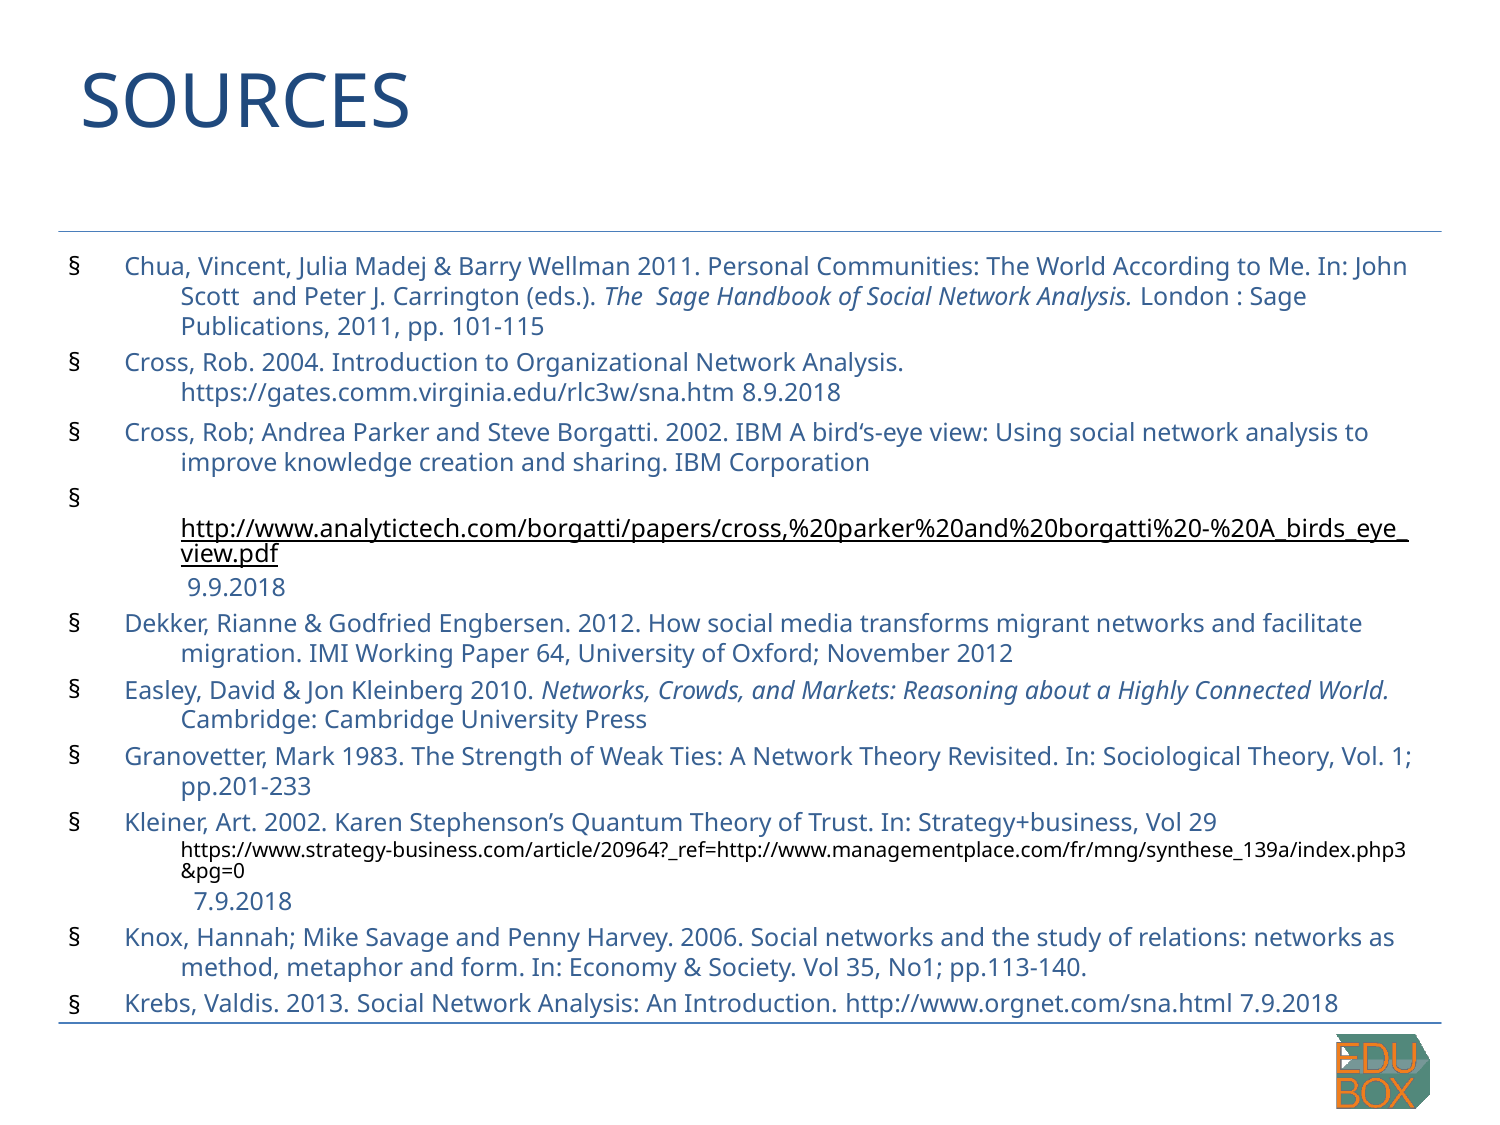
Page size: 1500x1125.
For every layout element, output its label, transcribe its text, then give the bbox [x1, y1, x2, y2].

list Chua, Vincent, Julia Madej & Barry Wellman 2011. Personal Communities: The World According to Me. In: John Scott and Peter J. Carrington (eds.). The Sage Handbook of Social Network Analysis. London : Sage Publications, 2011, pp. 101-115 Cross, Rob. 2004. Introduction to Organizational Network Analysis. https://gates.comm.virginia.edu/rlc3w/sna.htm 8.9.2018 Cross, Rob; Andrea Parker and Steve Borgatti. 2002. IBM A bird‘s-eye view: Using social network analysis to improve knowledge creation and sharing. IBM Corporation http://www.analytictech.com/borgatti/papers/cross,%20parker%20and%20borgatti%20-%20A_birds_eye_view.pdf 9.9.2018 Dekker, Rianne & Godfried Engbersen. 2012. How social media transforms migrant networks and facilitate migration. IMI Working Paper 64, University of Oxford; November 2012 Easley, David & Jon Kleinberg 2010. Networks, Crowds, and Markets: Reasoning about a Highly Connected World. Cambridge: Cambridge University Press Granovetter, Mark 1983. The Strength of Weak Ties: A Network Theory Revisited. In: Sociological Theory, Vol. 1; pp.201-233 Kleiner, Art. 2002. Karen Stephenson’s Quantum Theory of Trust. In: Strategy+business, Vol 29 https://www.strategy-business.com/article/20964?_ref=http://www.managementplace.com/fr/mng/synthese_139a/index.php3&pg=0 7.9.2018 Knox, Hannah; Mike Savage and Penny Harvey. 2006. Social networks and the study of relations: networks as method, metaphor and form. In: Economy & Society. Vol 35, No1; pp.113-140. Krebs, Valdis. 2013. Social Network Analysis: An Introduction. http://www.orgnet.com/sna.html 7.9.2018 [53, 242, 1436, 1083]
picture [1328, 1028, 1437, 1114]
title SOURCES [64, 42, 1040, 153]
